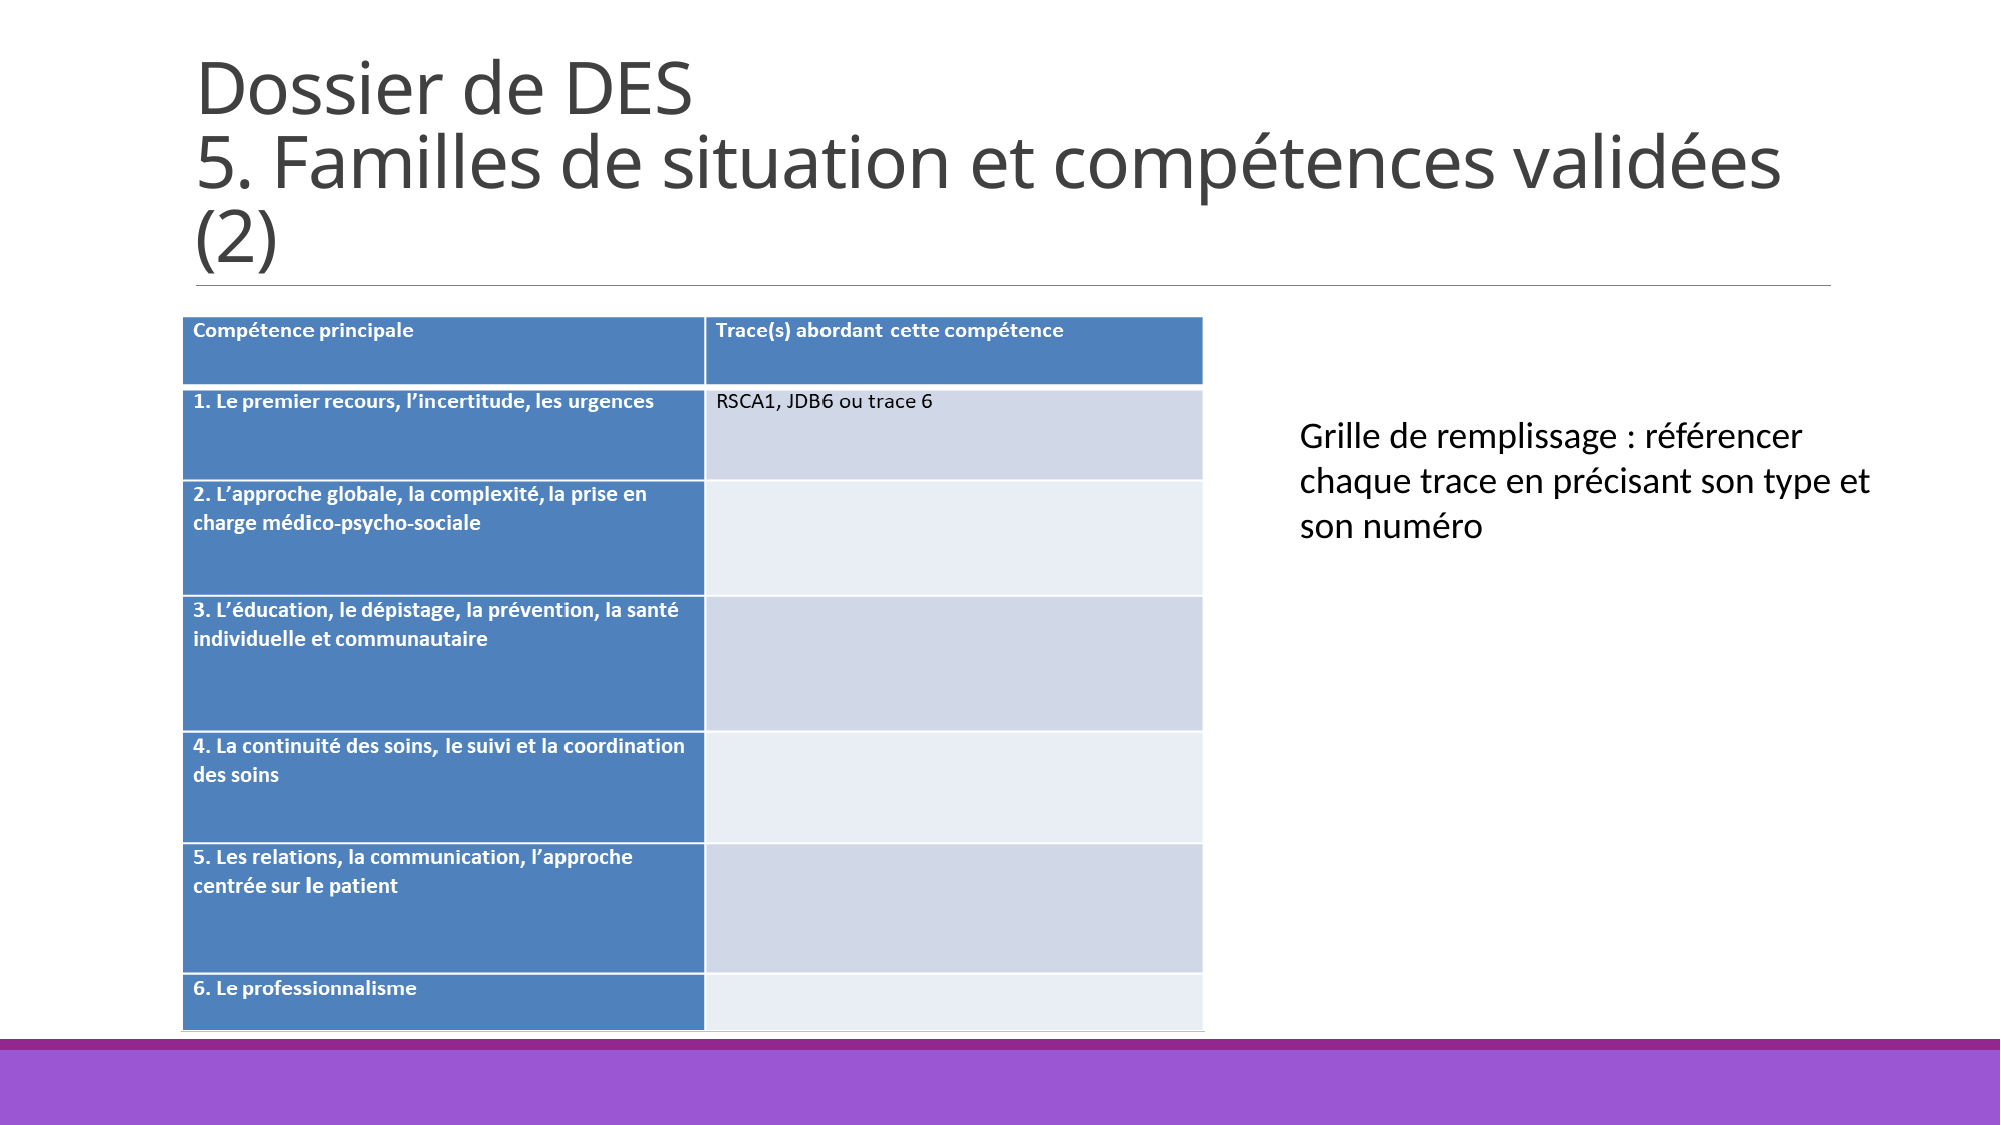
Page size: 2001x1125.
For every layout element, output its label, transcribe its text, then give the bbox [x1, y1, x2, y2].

title Dossier de DES 5. Familles de situation et compétences validées (2) [180, 47, 1831, 286]
picture [180, 309, 1209, 1032]
text_box Grille de remplissage : référencer chaque trace en précisant son type et son numéro [1285, 403, 1908, 555]
